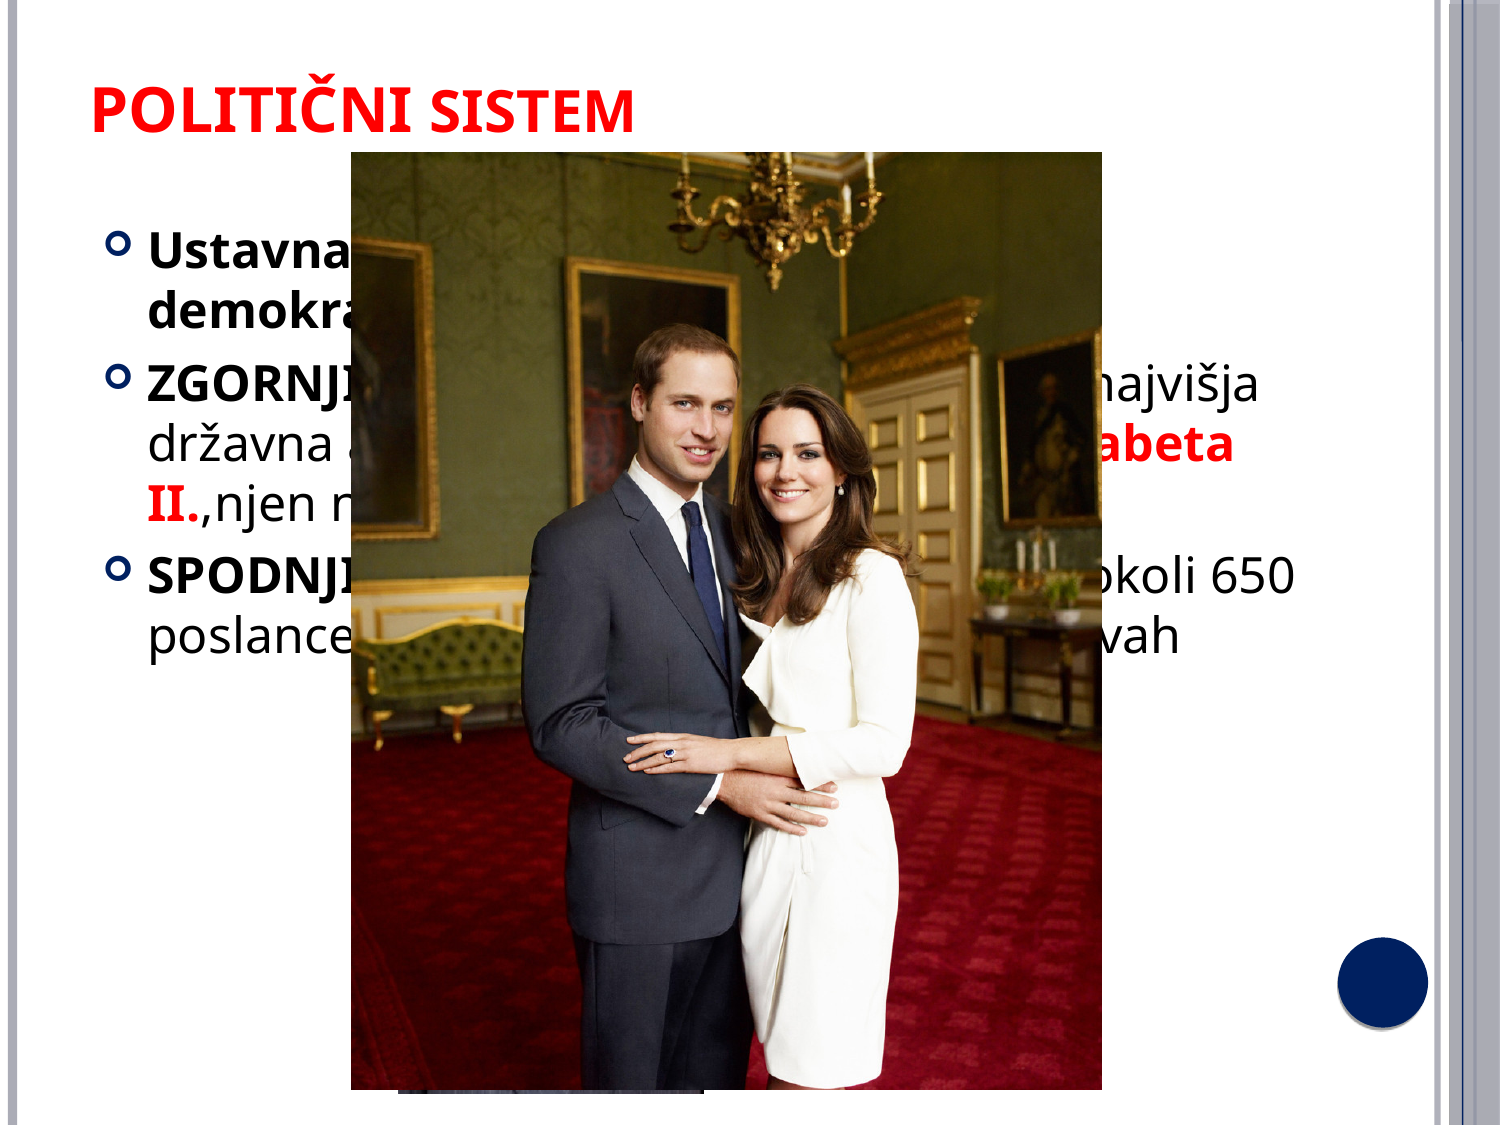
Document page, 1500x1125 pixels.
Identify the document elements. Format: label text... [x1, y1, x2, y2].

list Ustavna monarhija in parlamentarna demokracija ZGORNJI DOM PARLAMENTA:v njem je najvišja državna avtoriteta oz. vodja-kraljica Elizabeta II.,njen naslednik-princ Charles SPODNJI DOM PARLAMENTA:v njem je okoli 650 poslancev,ki so izvoljeni na splošnih volitvah [1102, 210, 1313, 1062]
picture [351, 152, 1102, 1094]
list Ustavna monarhija in parlamentarna demokracija ZGORNJI DOM PARLAMENTA:v njem je najvišja državna avtoriteta oz. vodja-kraljica Elizabeta II.,njen naslednik-princ Charles SPODNJI DOM PARLAMENTA:v njem je okoli 650 poslancev,ki so izvoljeni na splošnih volitvah [87, 210, 351, 1062]
title POLITIČNI SISTEM [75, 45, 1300, 153]
